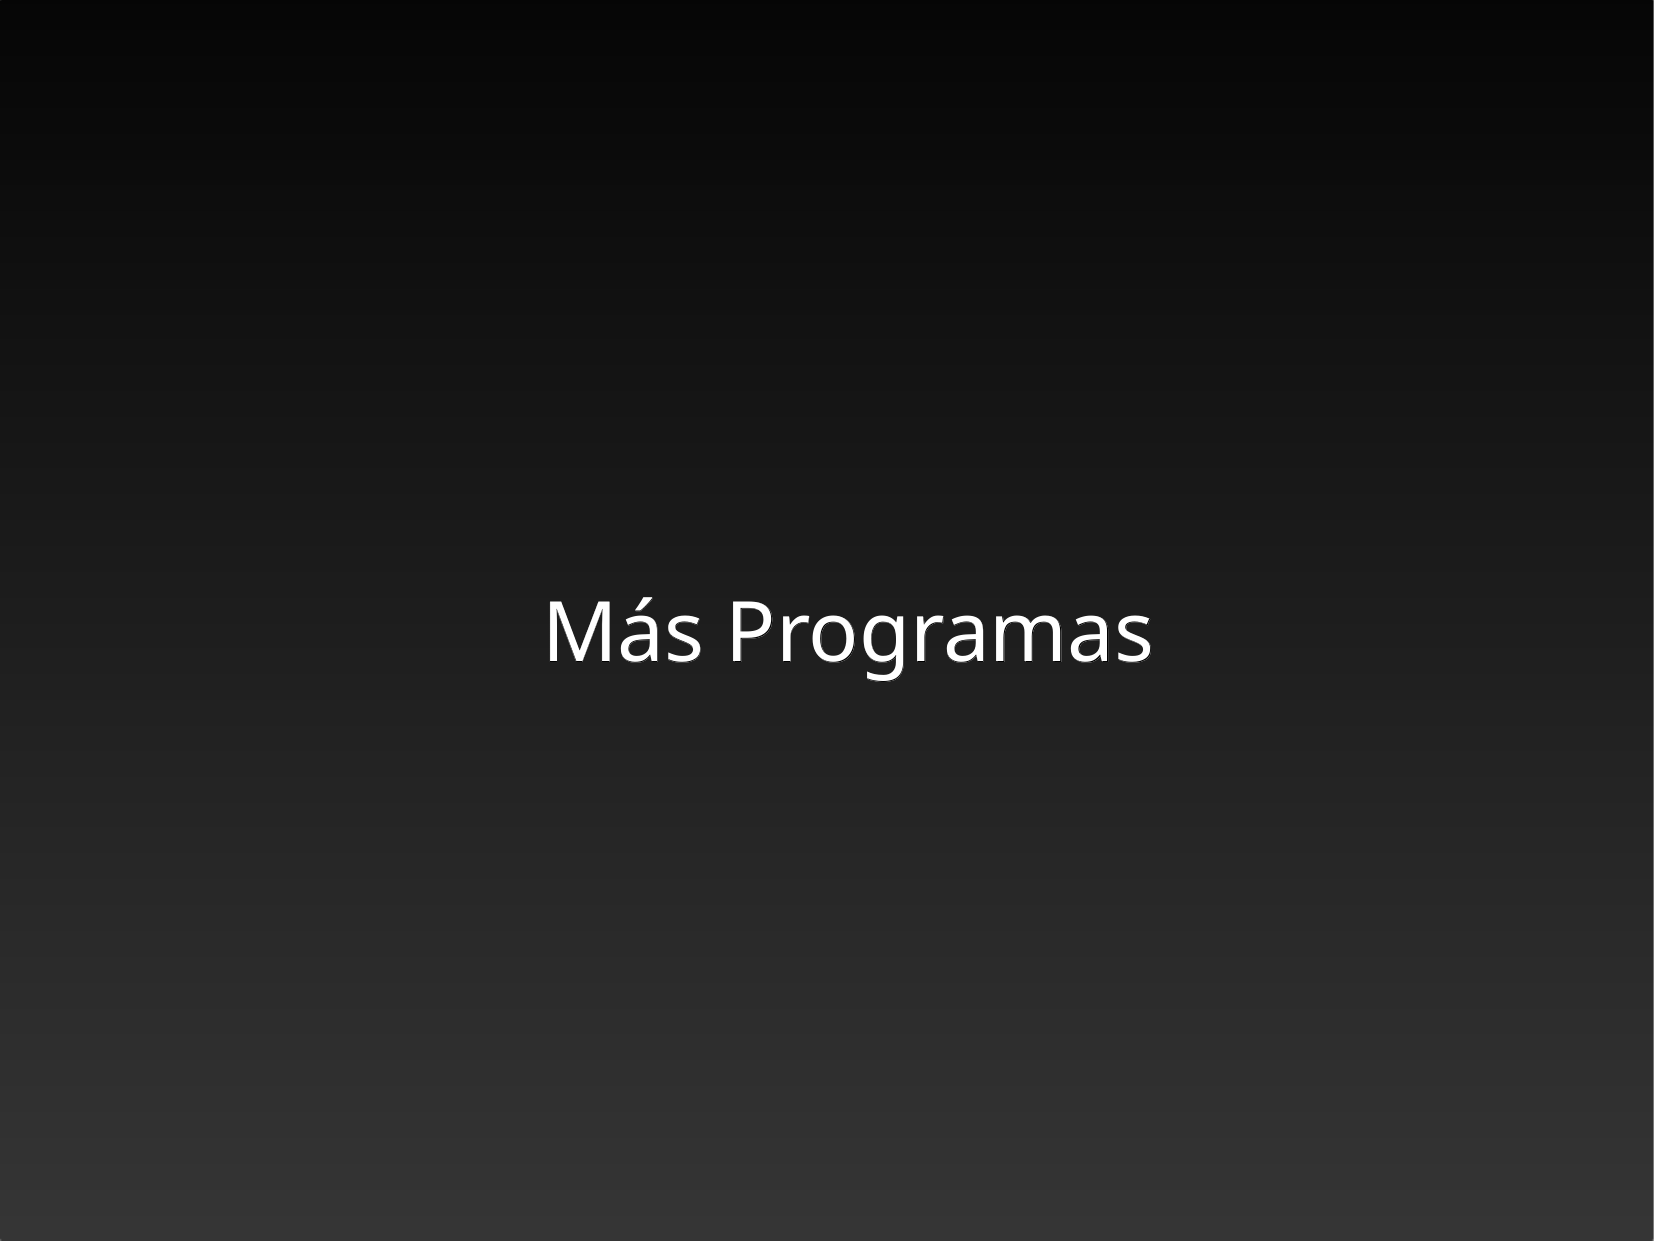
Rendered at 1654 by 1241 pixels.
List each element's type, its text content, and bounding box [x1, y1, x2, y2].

text_box Más Programas [527, 565, 1127, 675]
picture [0, 0, 1654, 1241]
